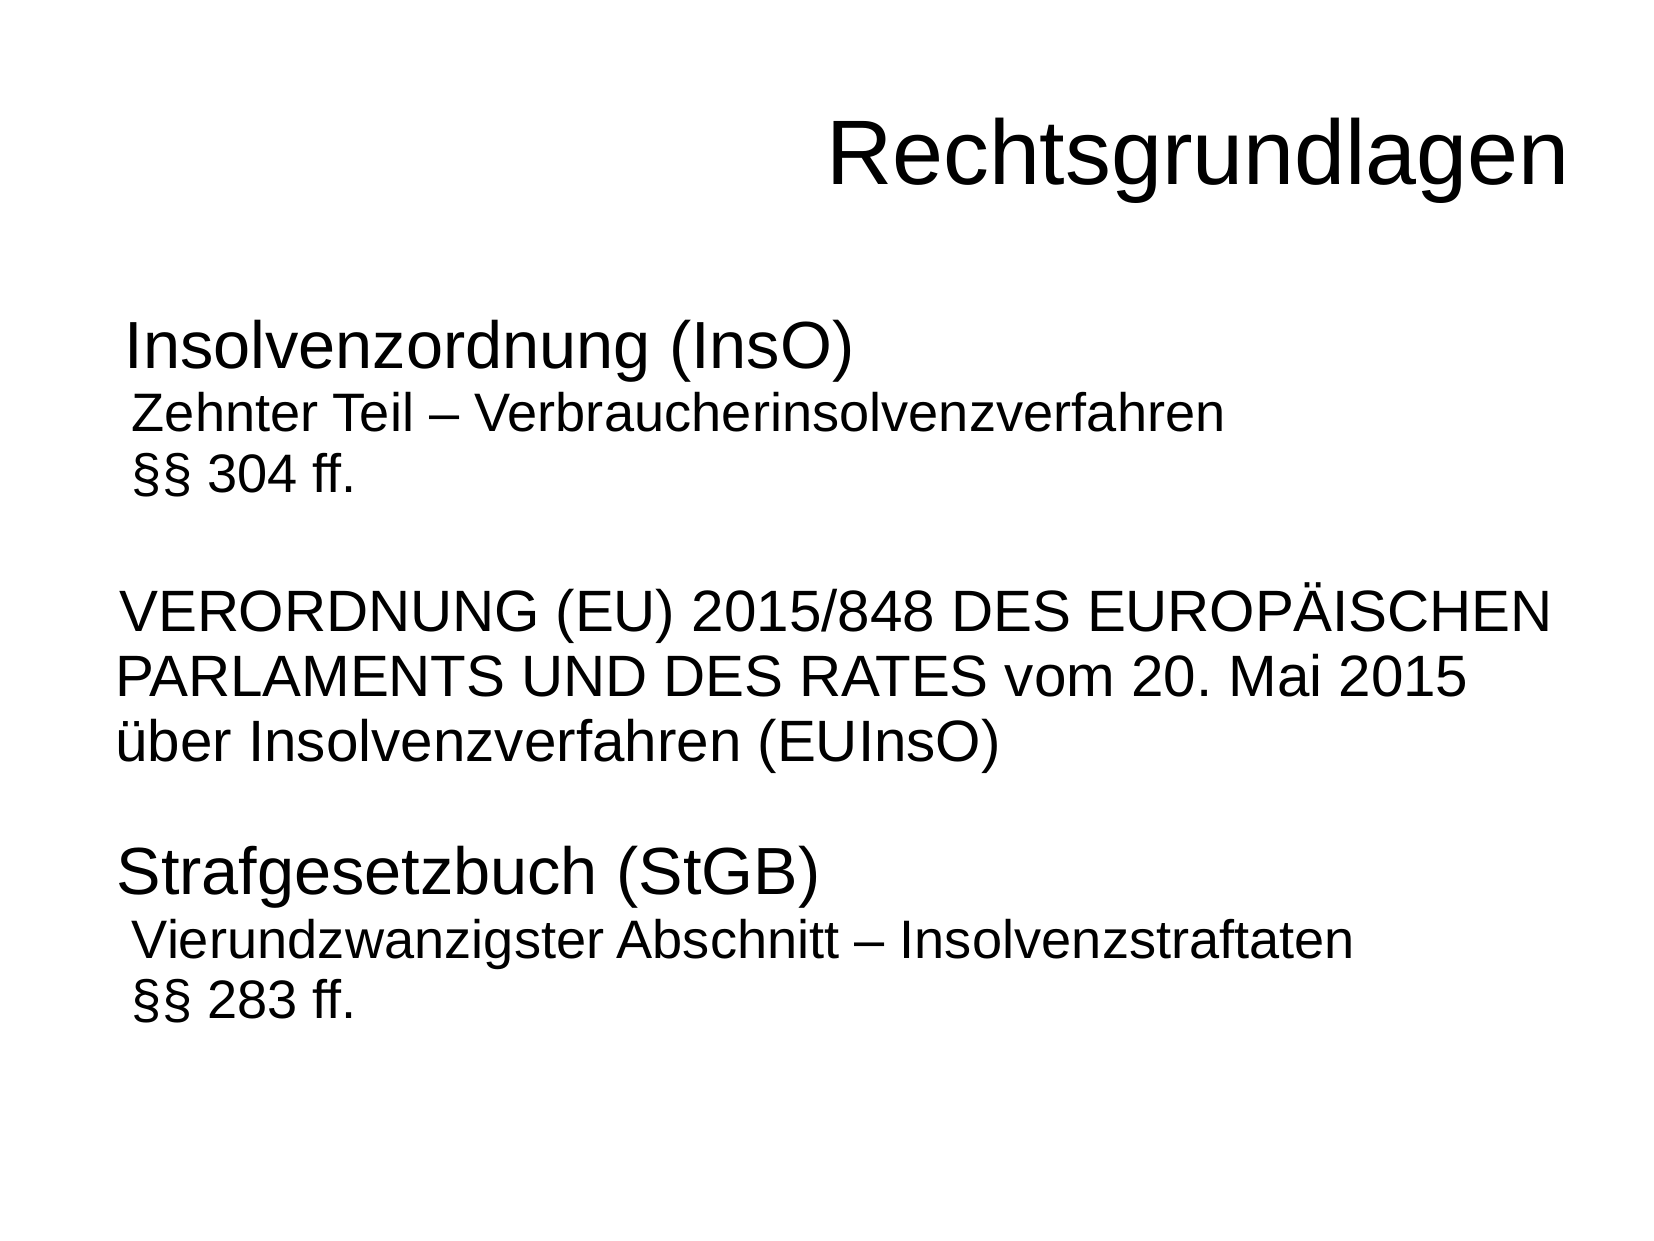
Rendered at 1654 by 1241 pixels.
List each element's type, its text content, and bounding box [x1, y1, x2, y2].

title Rechtsgrundlagen [82, 56, 1571, 250]
subtitle Insolvenzordnung (InsO) Zehnter Teil – Verbraucherinsolvenzverfahren §§ 304 ff. VERORDNUNG (EU) 2015/848 DES EUROPÄISCHEN PARLAMENTS UND DES RATES vom 20. Mai 2015 über Insolvenzverfahren (EUInsO) Strafgesetzbuch (StGB) Vierundzwanzigster Abschnitt – Insolvenzstraftaten §§ 283 ff. [82, 256, 1571, 1143]
